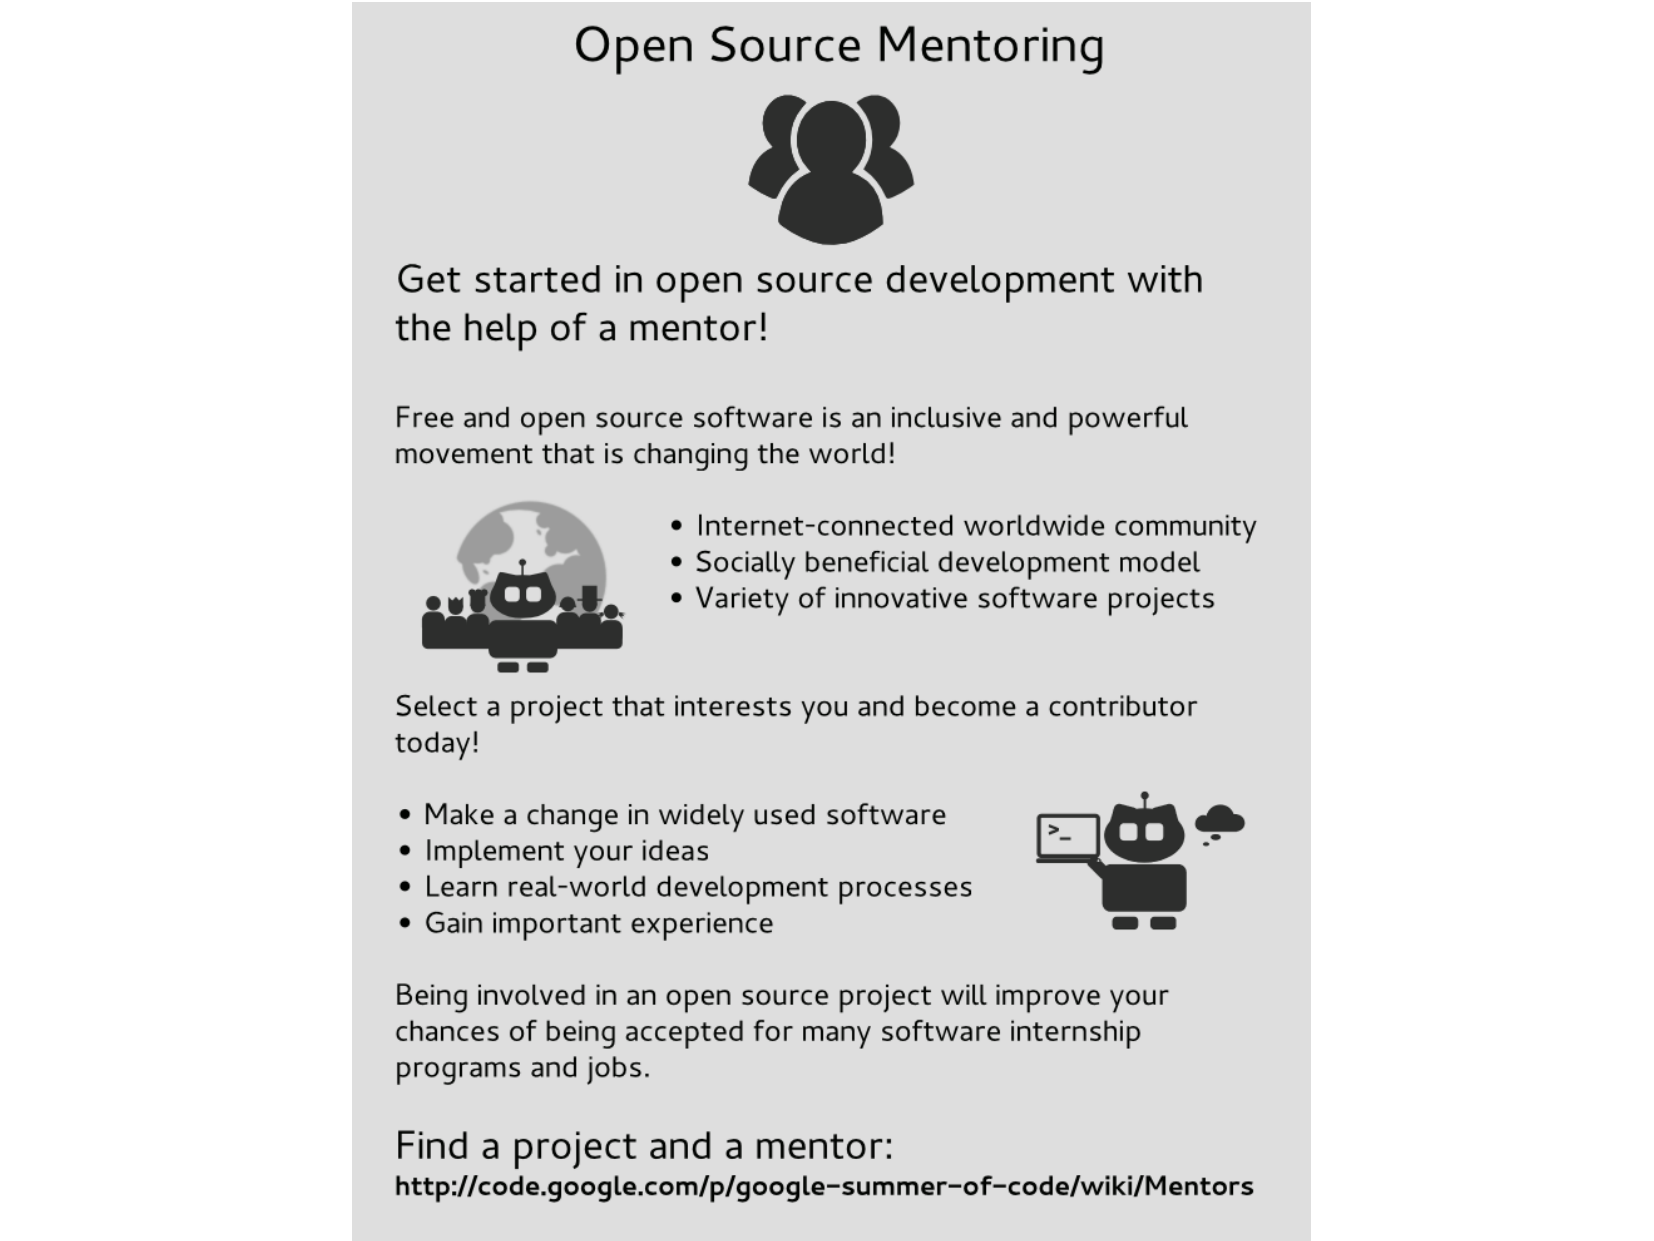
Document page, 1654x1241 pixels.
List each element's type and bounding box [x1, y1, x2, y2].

picture [352, 2, 1311, 1241]
